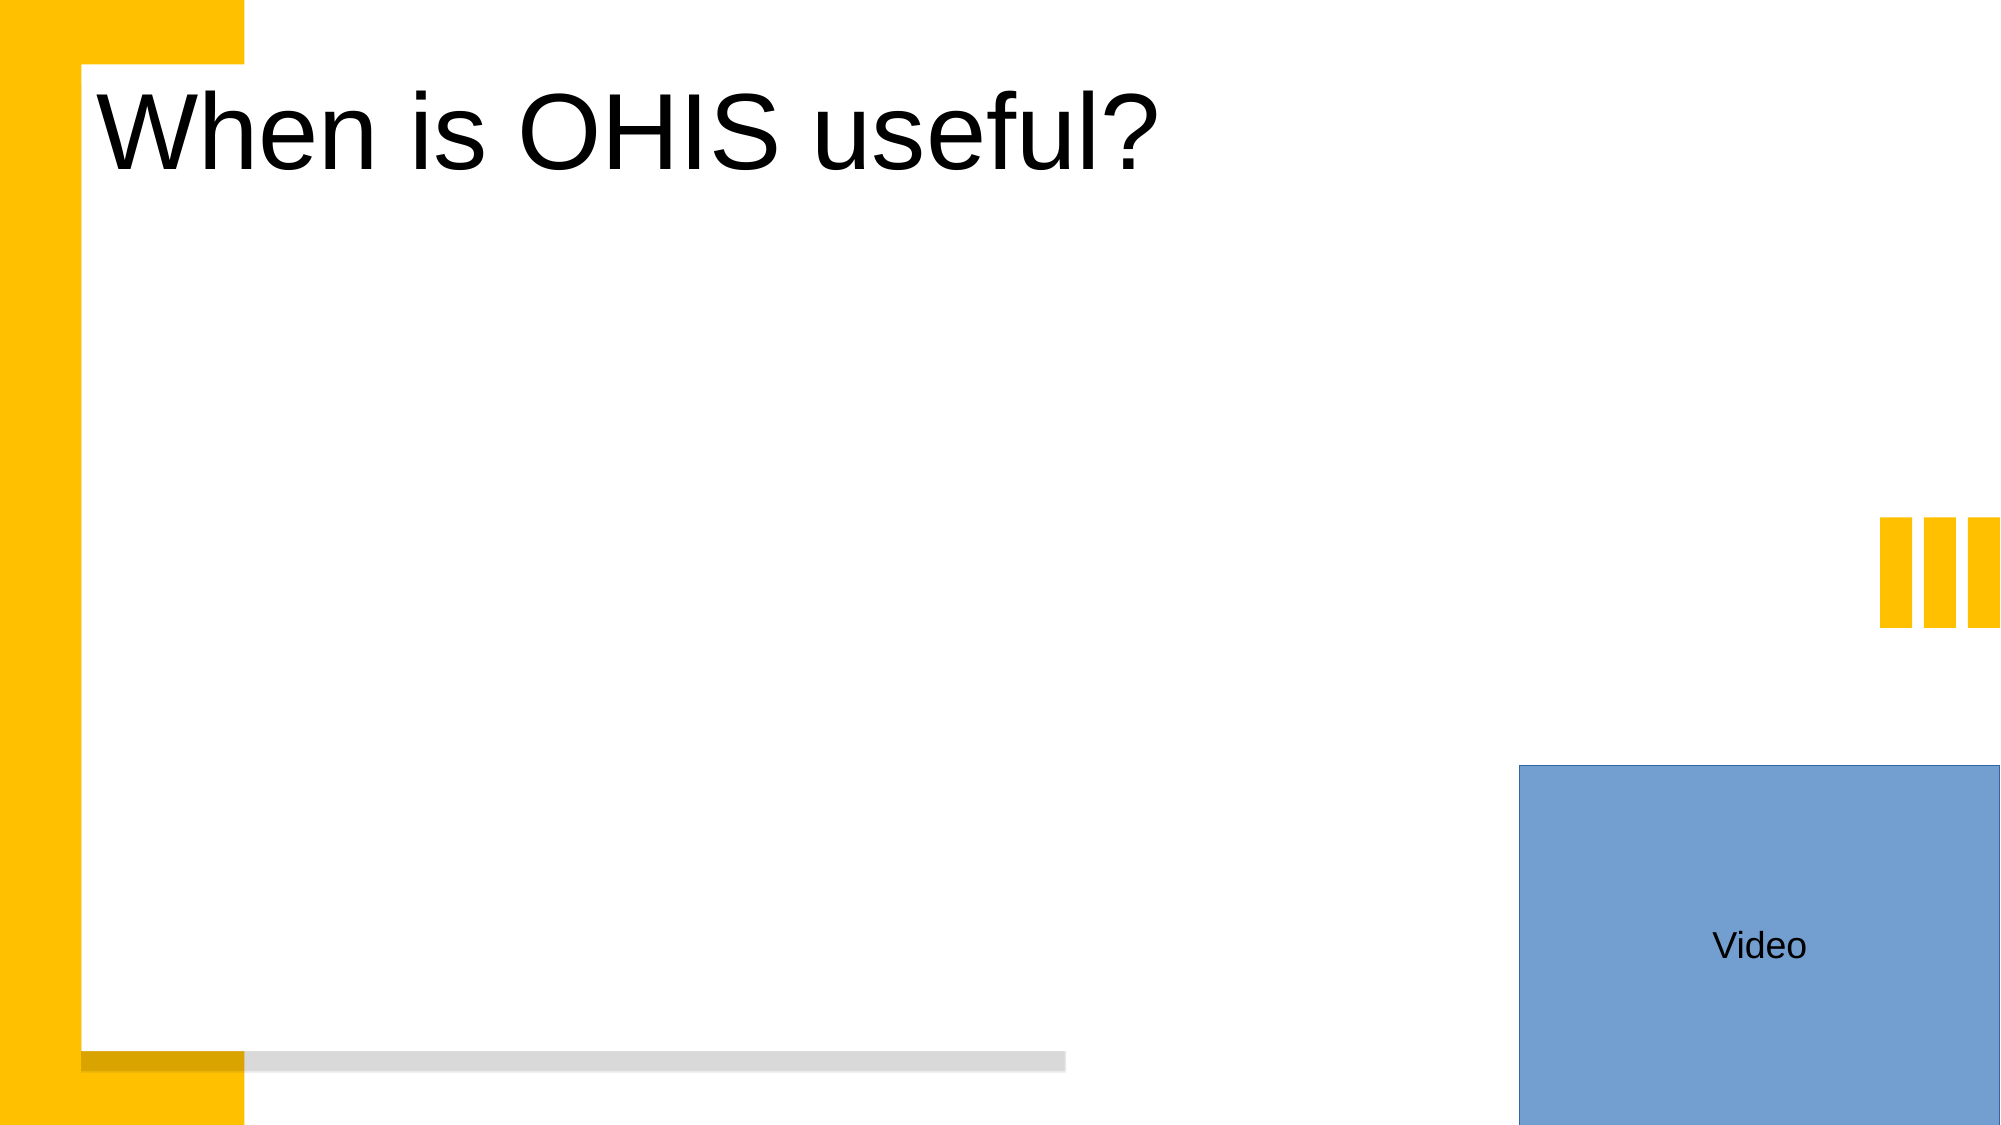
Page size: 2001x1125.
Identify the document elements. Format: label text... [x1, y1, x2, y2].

text_box [0, 0, 2000, 1125]
text_box When is OHIS useful? [81, 64, 1921, 201]
text_box Video [1519, 765, 2000, 1125]
